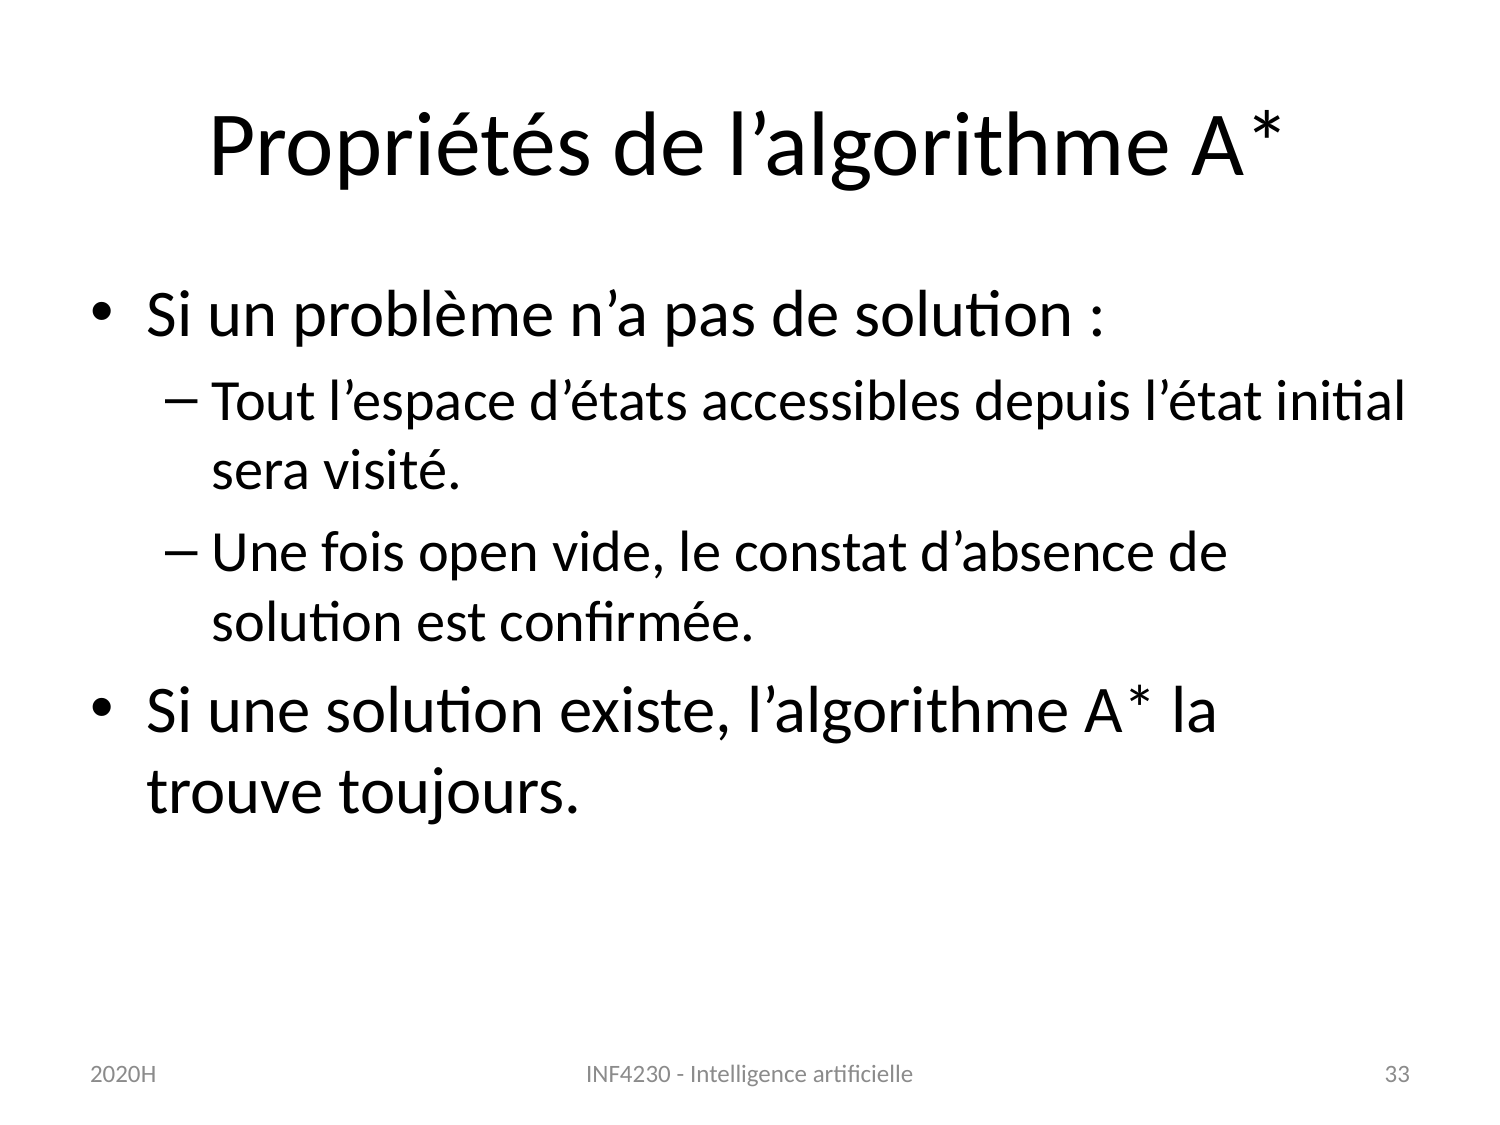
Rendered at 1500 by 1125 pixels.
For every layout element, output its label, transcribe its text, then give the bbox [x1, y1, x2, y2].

footer INF4230 - Intelligence artificielle [512, 1042, 988, 1103]
title Propriétés de l’algorithme A* [75, 45, 1425, 233]
slide_number 2020H [75, 1042, 425, 1103]
slide_number <numéro> [1074, 1042, 1425, 1103]
list Si un problème n’a pas de solution : Tout l’espace d’états accessibles depuis l’état initial sera visité. Une fois open vide, le constat d’absence de solution est confirmée. Si une solution existe, l’algorithme A* la trouve toujours. [75, 262, 1425, 1005]
